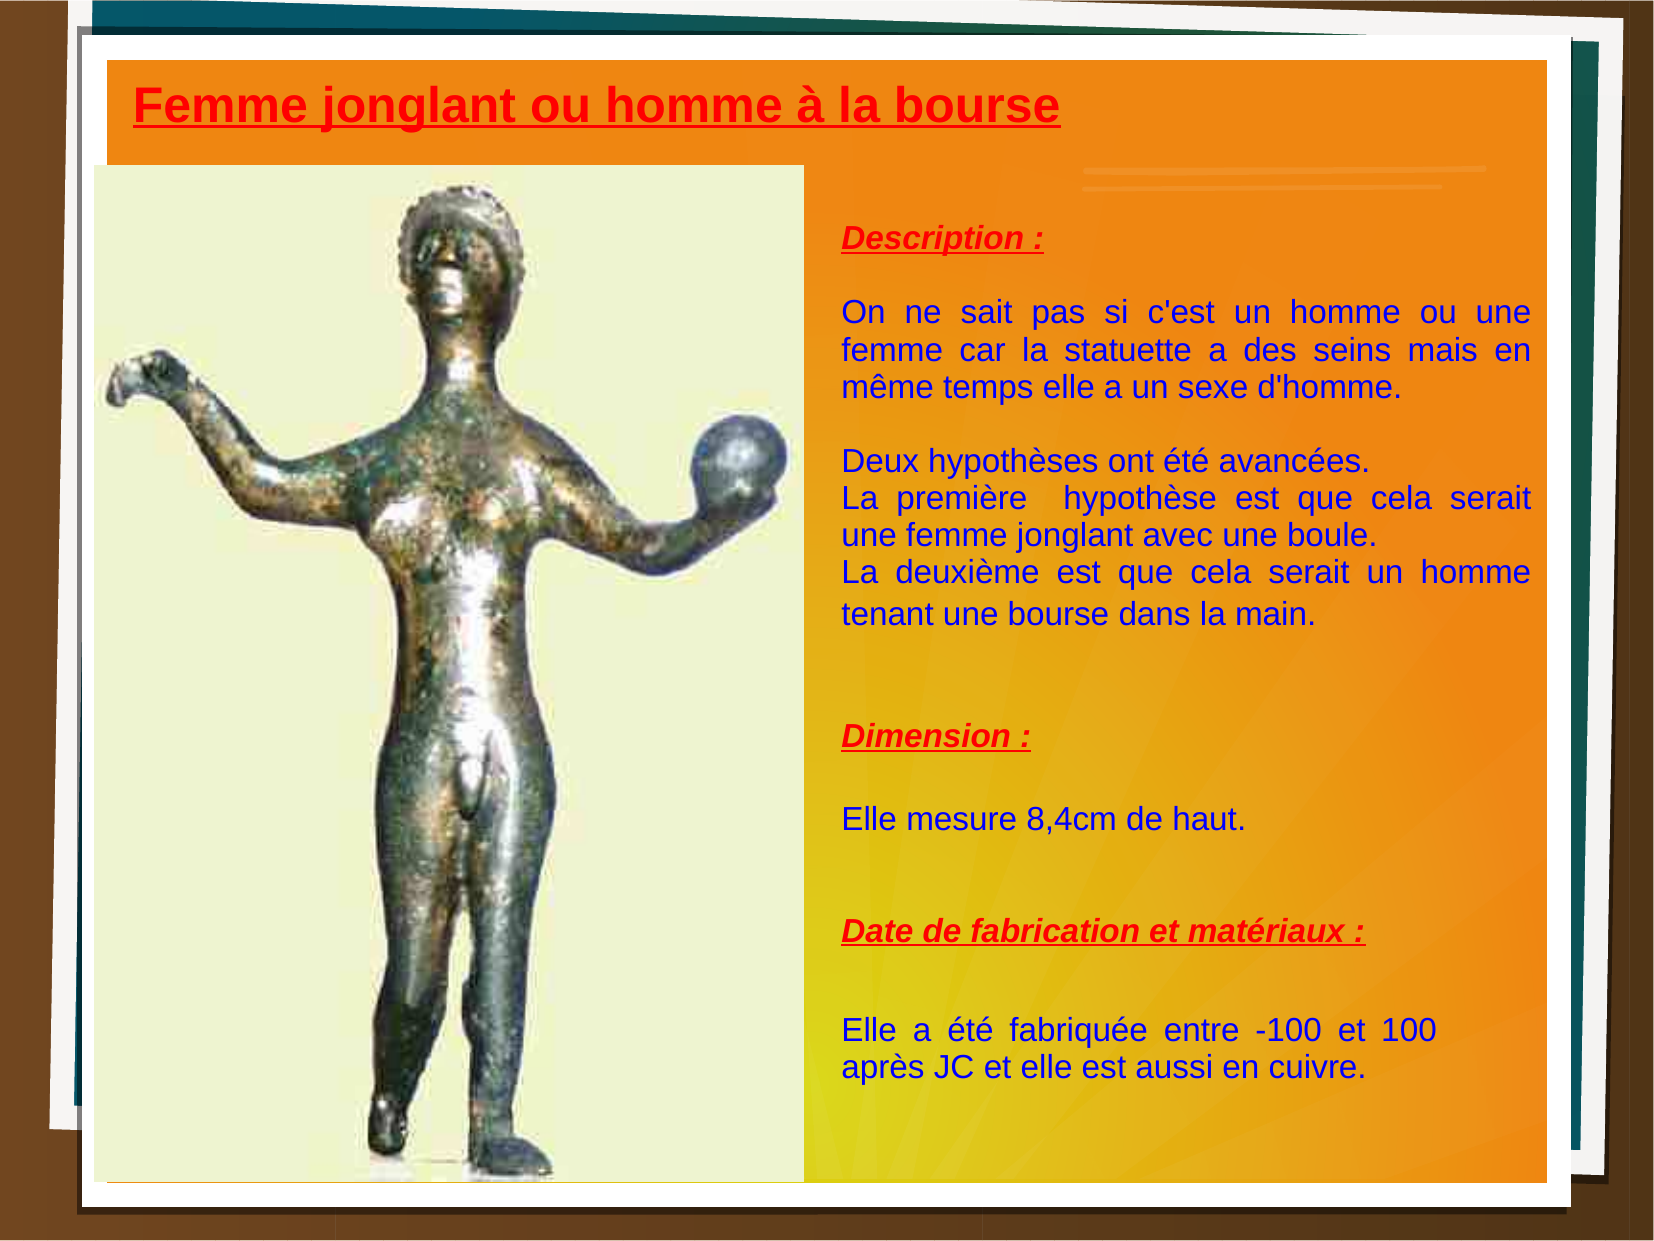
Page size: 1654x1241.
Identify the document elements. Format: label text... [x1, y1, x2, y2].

picture [94, 165, 804, 1182]
text_box Description : On ne sait pas si c'est un homme ou une femme car la statuette a des seins mais en même temps elle a un sexe d'homme. Deux hypothèses ont été avancées. La première hypothèse est que cela serait une femme jonglant avec une boule. La deuxième est que cela serait un homme tenant une bourse dans la main. Dimension : Elle mesure 8,4cm de haut. [826, 212, 1548, 1087]
text_box Date de fabrication et matériaux : [826, 904, 1489, 958]
text_box Elle a été fabriquée entre -100 et 100 après JC et elle est aussi en cuivre. [826, 1003, 1453, 1094]
text_box Femme jonglant ou homme à la bourse [118, 69, 1111, 142]
